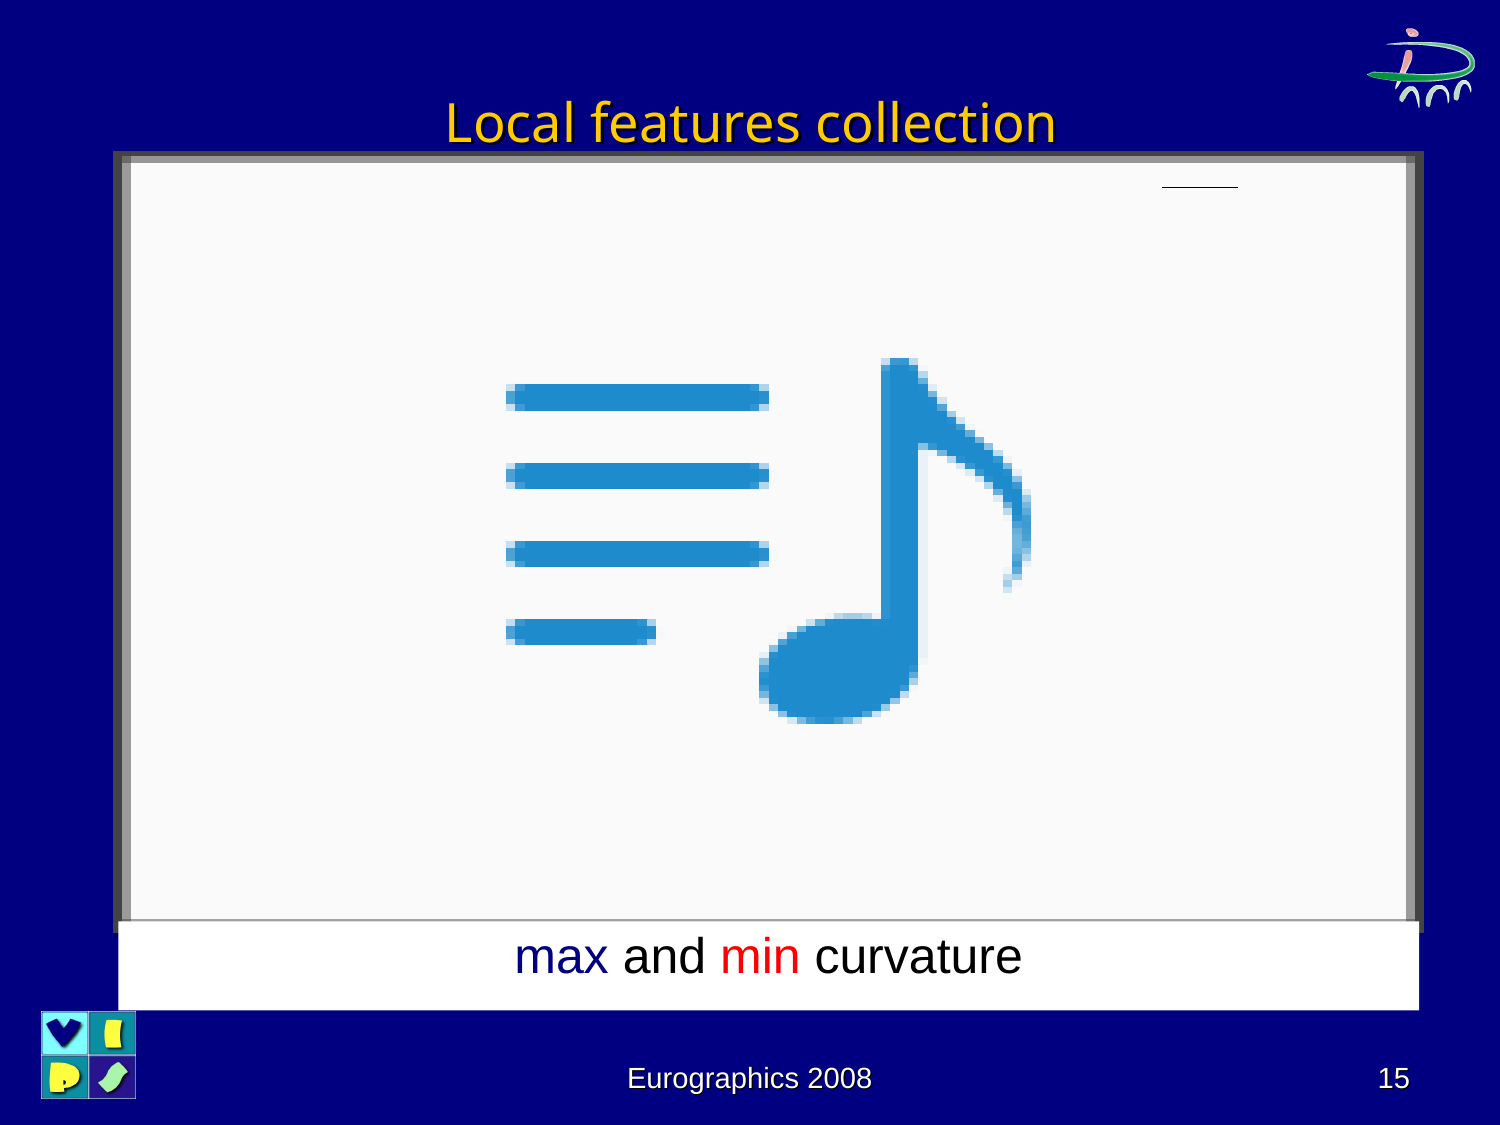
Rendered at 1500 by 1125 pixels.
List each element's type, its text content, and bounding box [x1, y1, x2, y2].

picture [1367, 28, 1475, 108]
picture [41, 1011, 136, 1099]
text_box [112, 149, 1426, 934]
title Local features collection [76, 50, 1427, 193]
text_box max and min curvature [118, 921, 1420, 1011]
